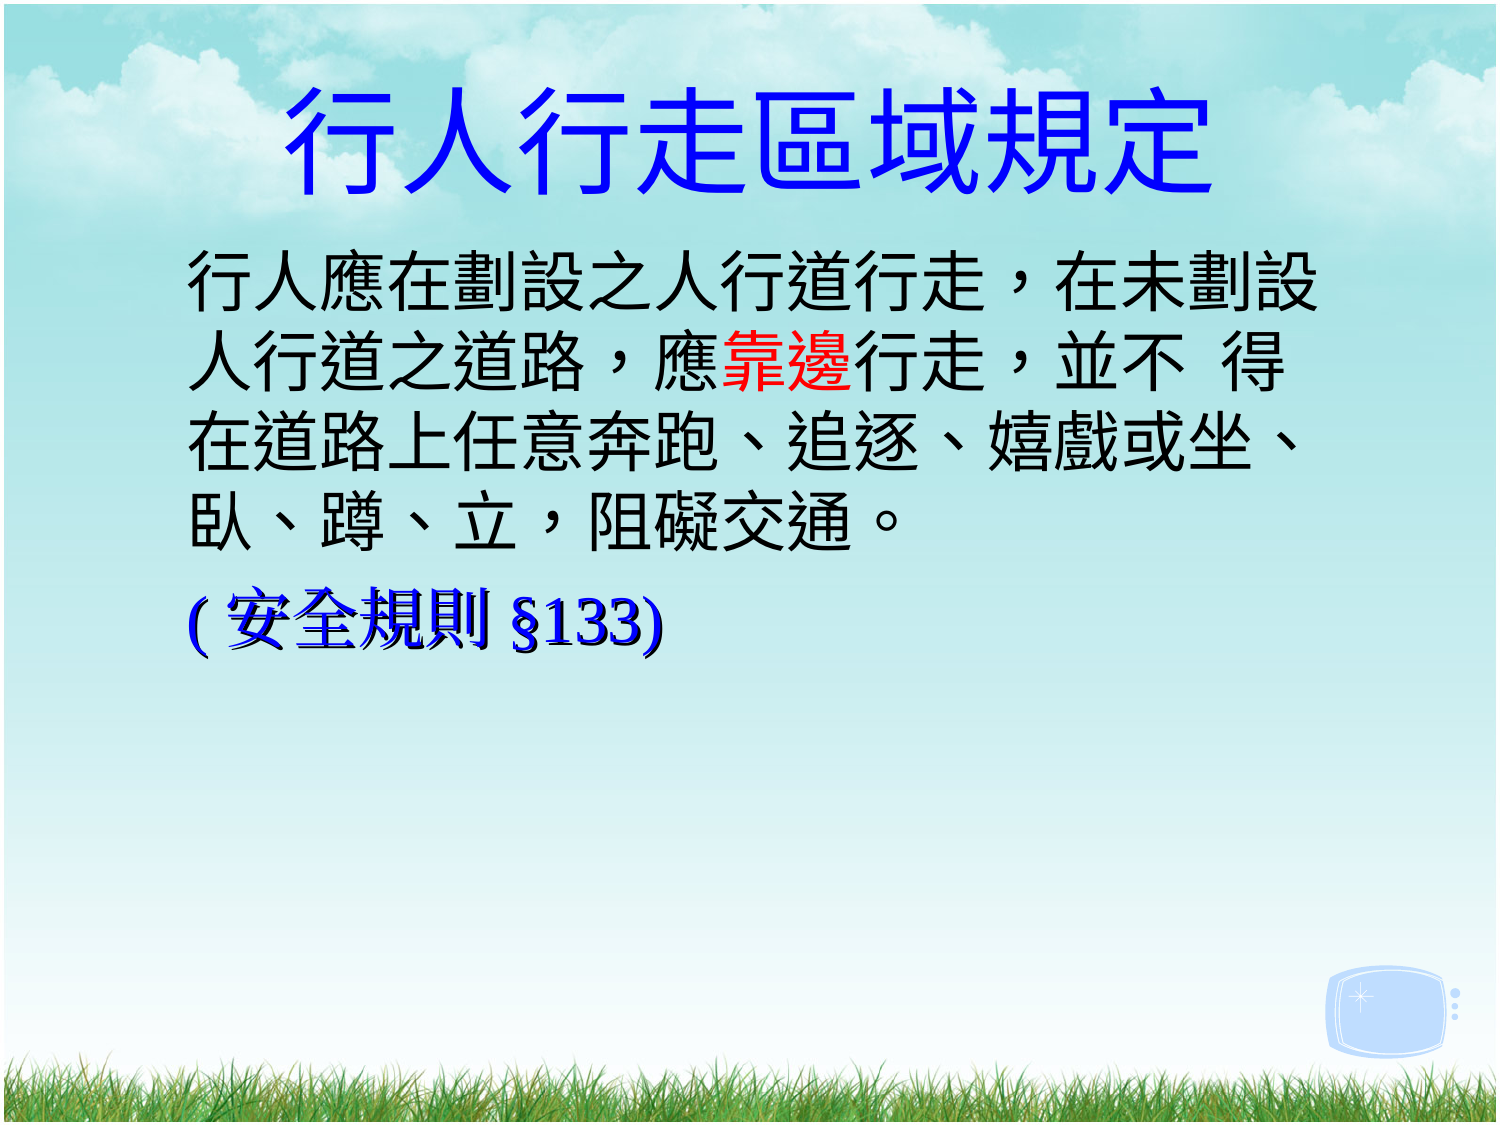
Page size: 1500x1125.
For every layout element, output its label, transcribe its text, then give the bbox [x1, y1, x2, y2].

list 行人應在劃設之人行道行走，在未劃設人行道之道路，應靠邊行走，並不 得在道路上任意奔跑、追逐、嬉戲或坐、臥、蹲、立，阻礙交通。 (安全規則§133) [171, 231, 1343, 681]
picture [0, 0, 1500, 1125]
title 行人行走區域規定 [75, 45, 1426, 233]
